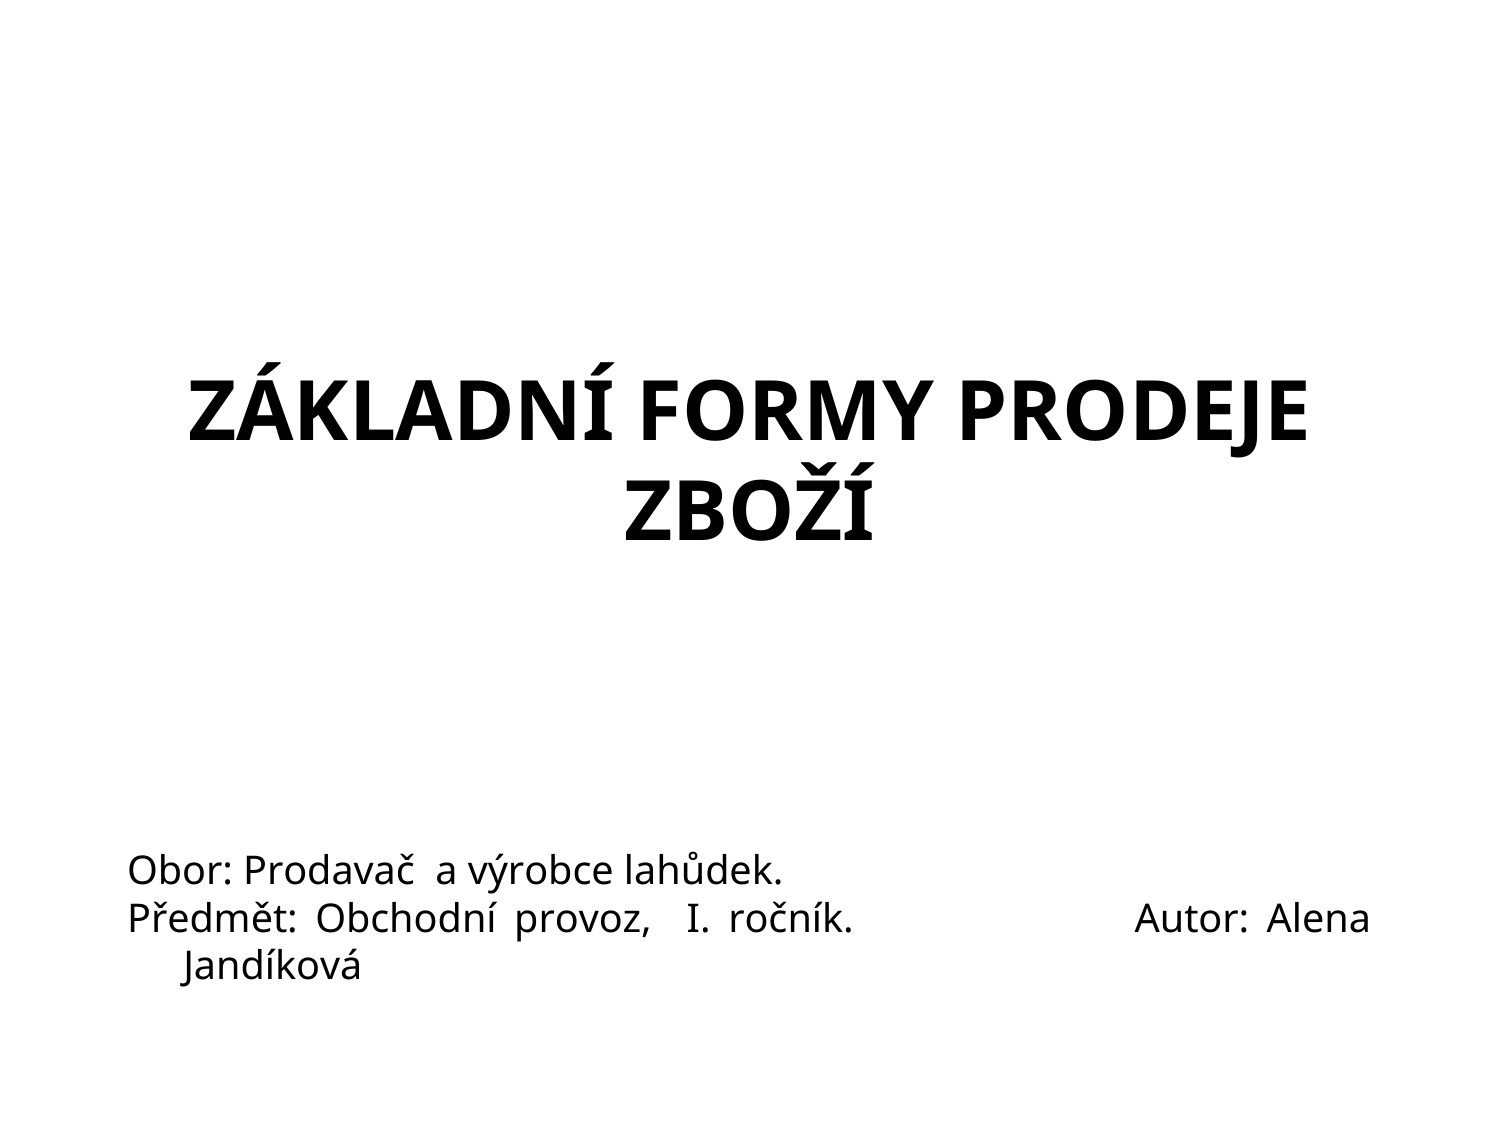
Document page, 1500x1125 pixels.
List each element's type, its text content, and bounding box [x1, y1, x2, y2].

title ZÁKLADNÍ FORMY PRODEJE ZBOŽÍ [112, 349, 1388, 591]
subtitle Obor: Prodavač a výrobce lahůdek. Předmět: Obchodní provoz, I. ročník. Autor: Alena Jandíková [112, 637, 1388, 1043]
